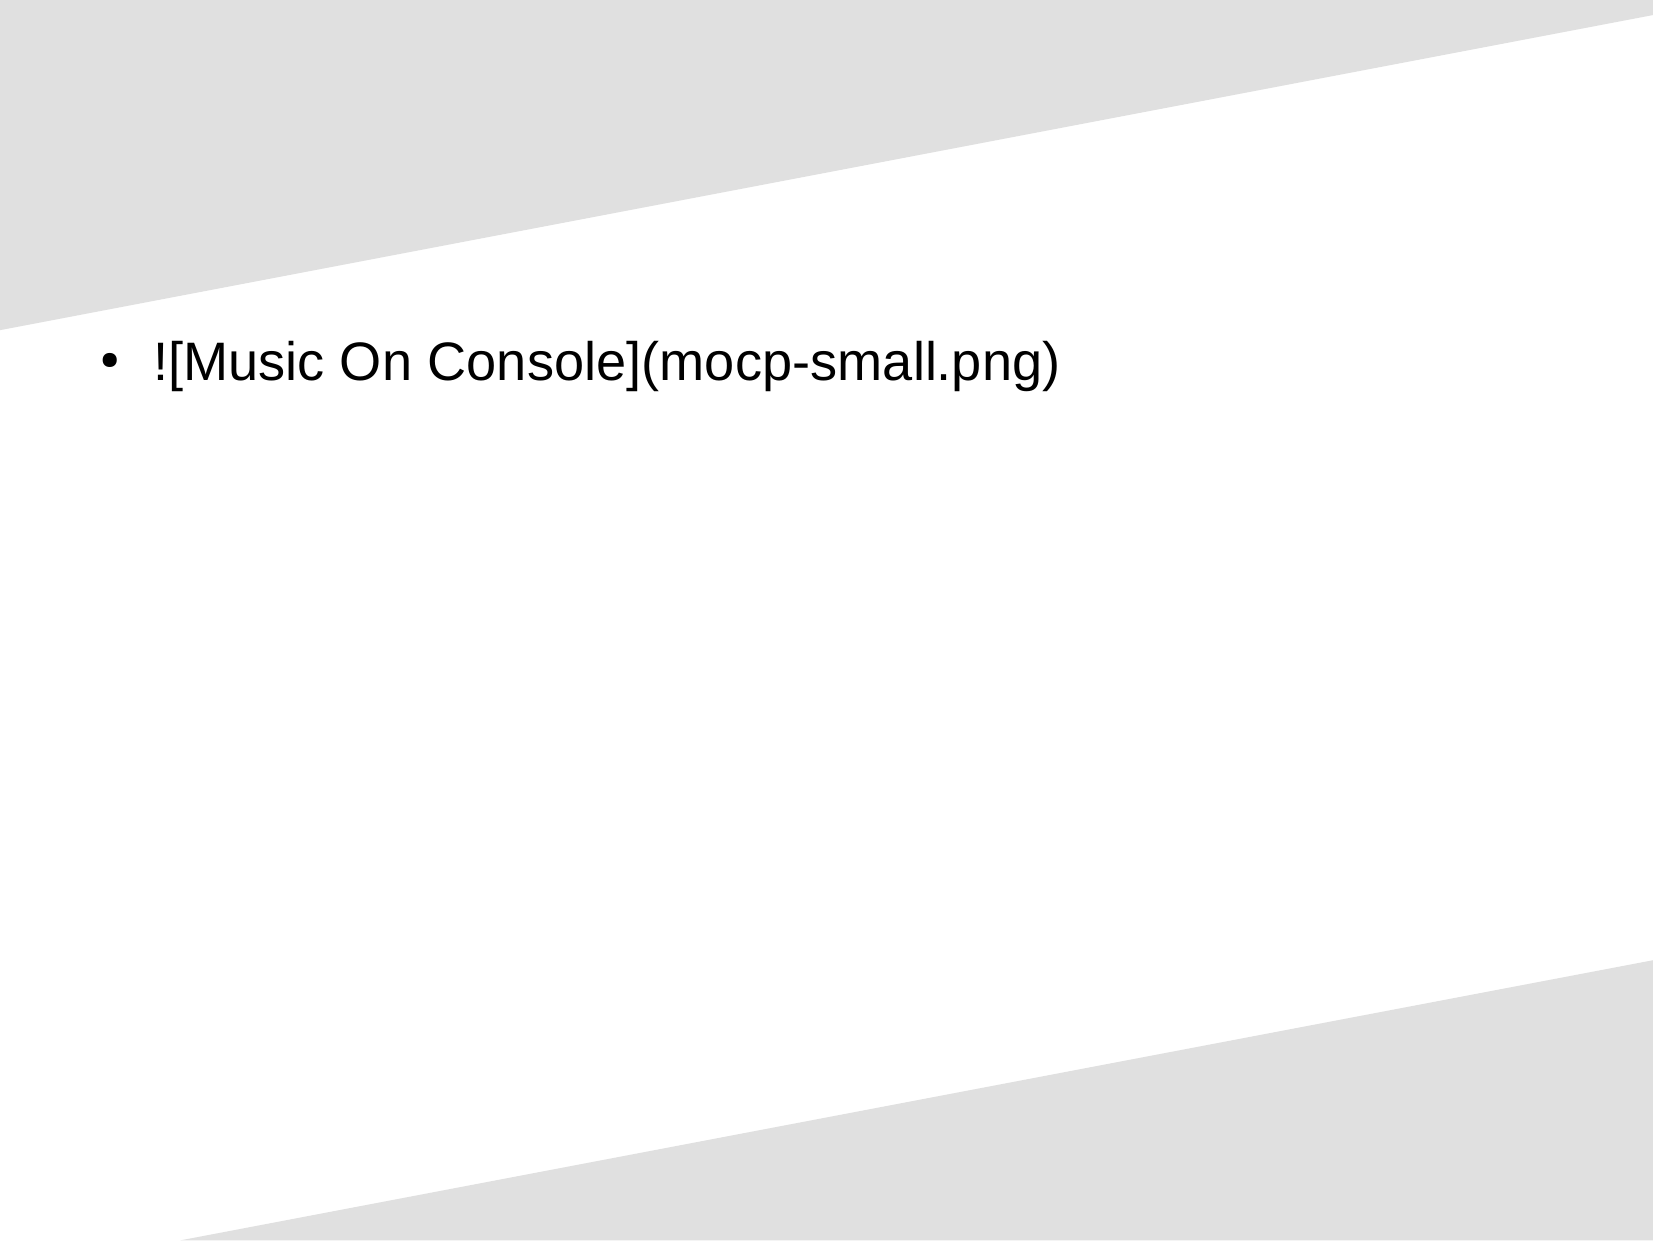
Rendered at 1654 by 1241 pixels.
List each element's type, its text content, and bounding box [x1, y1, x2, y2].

list ![Music On Console](mocp-small.png) [82, 331, 1538, 1052]
